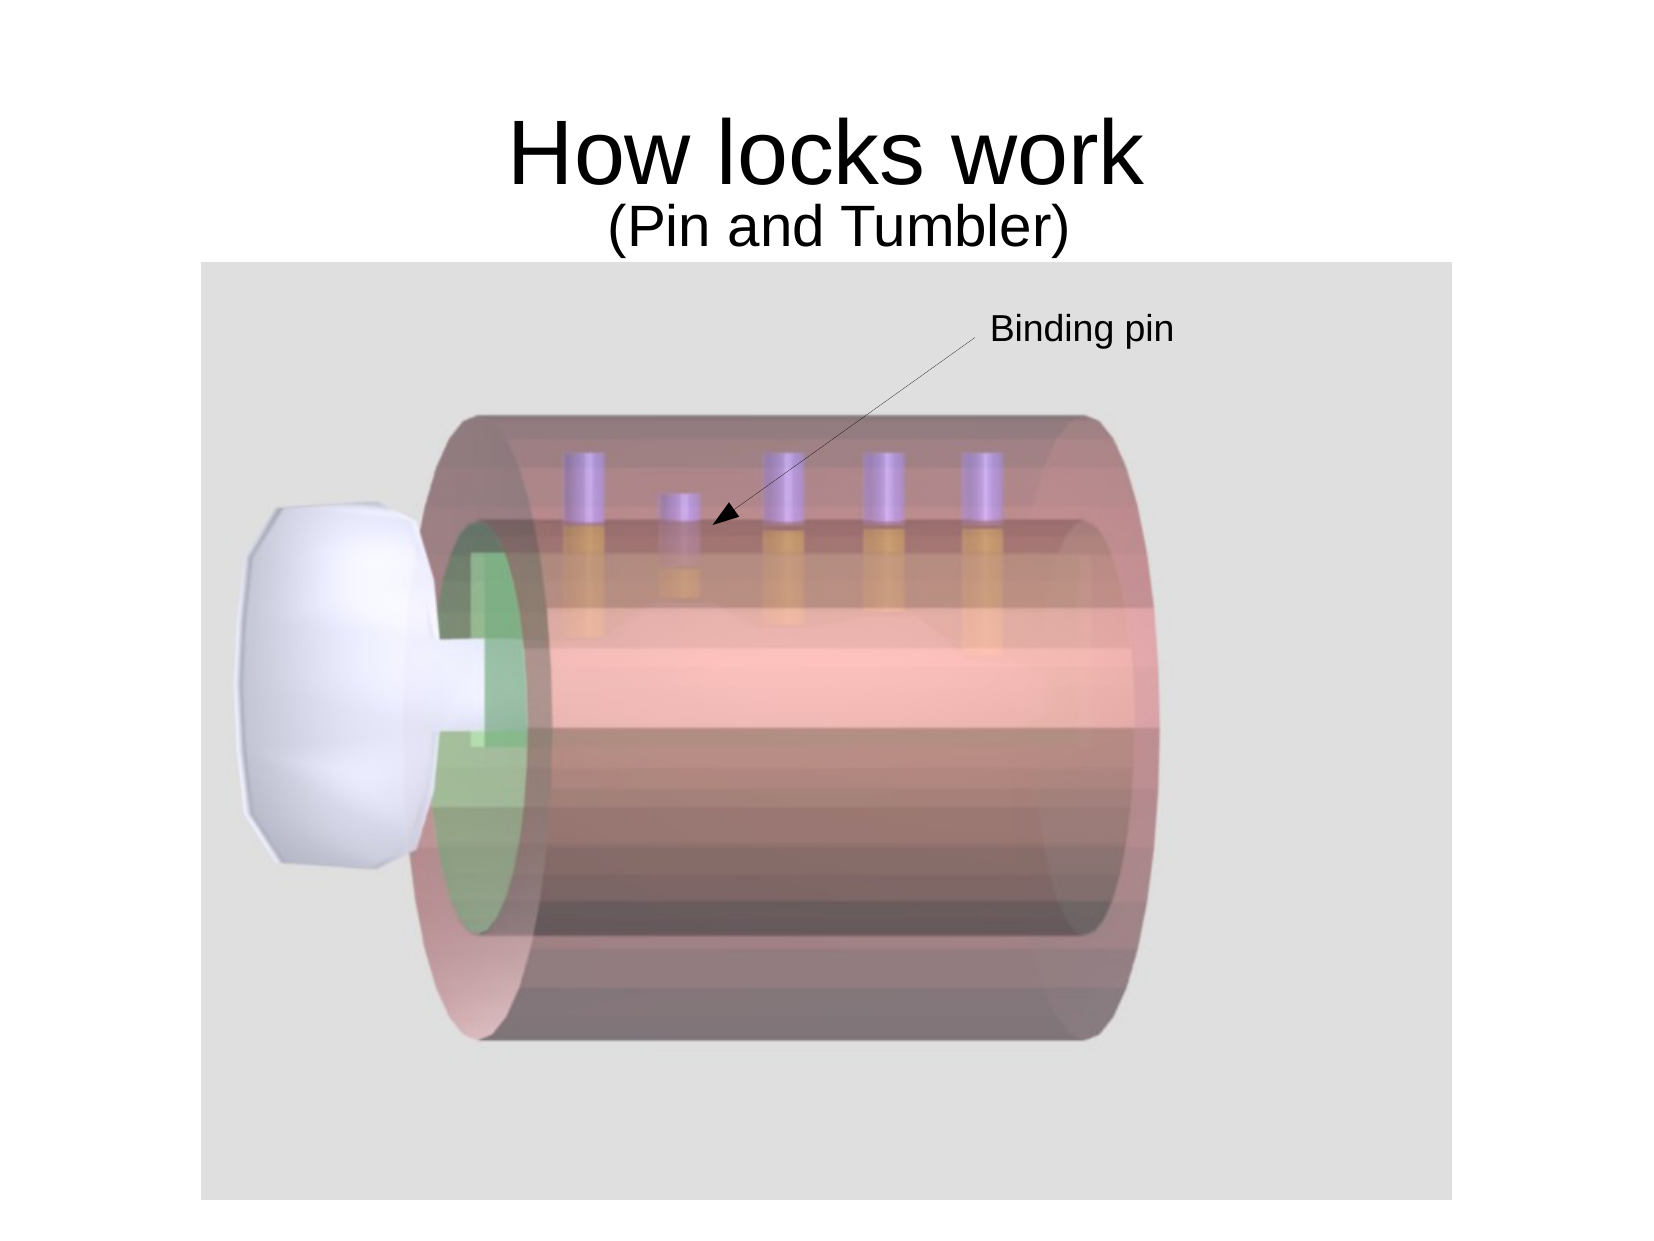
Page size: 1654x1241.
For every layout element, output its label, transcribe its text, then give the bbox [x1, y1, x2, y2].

subtitle (Pin and Tumbler) [600, 187, 1080, 265]
picture [201, 262, 1452, 1201]
text_box Binding pin [975, 300, 1238, 357]
title How locks work [82, 56, 1571, 250]
